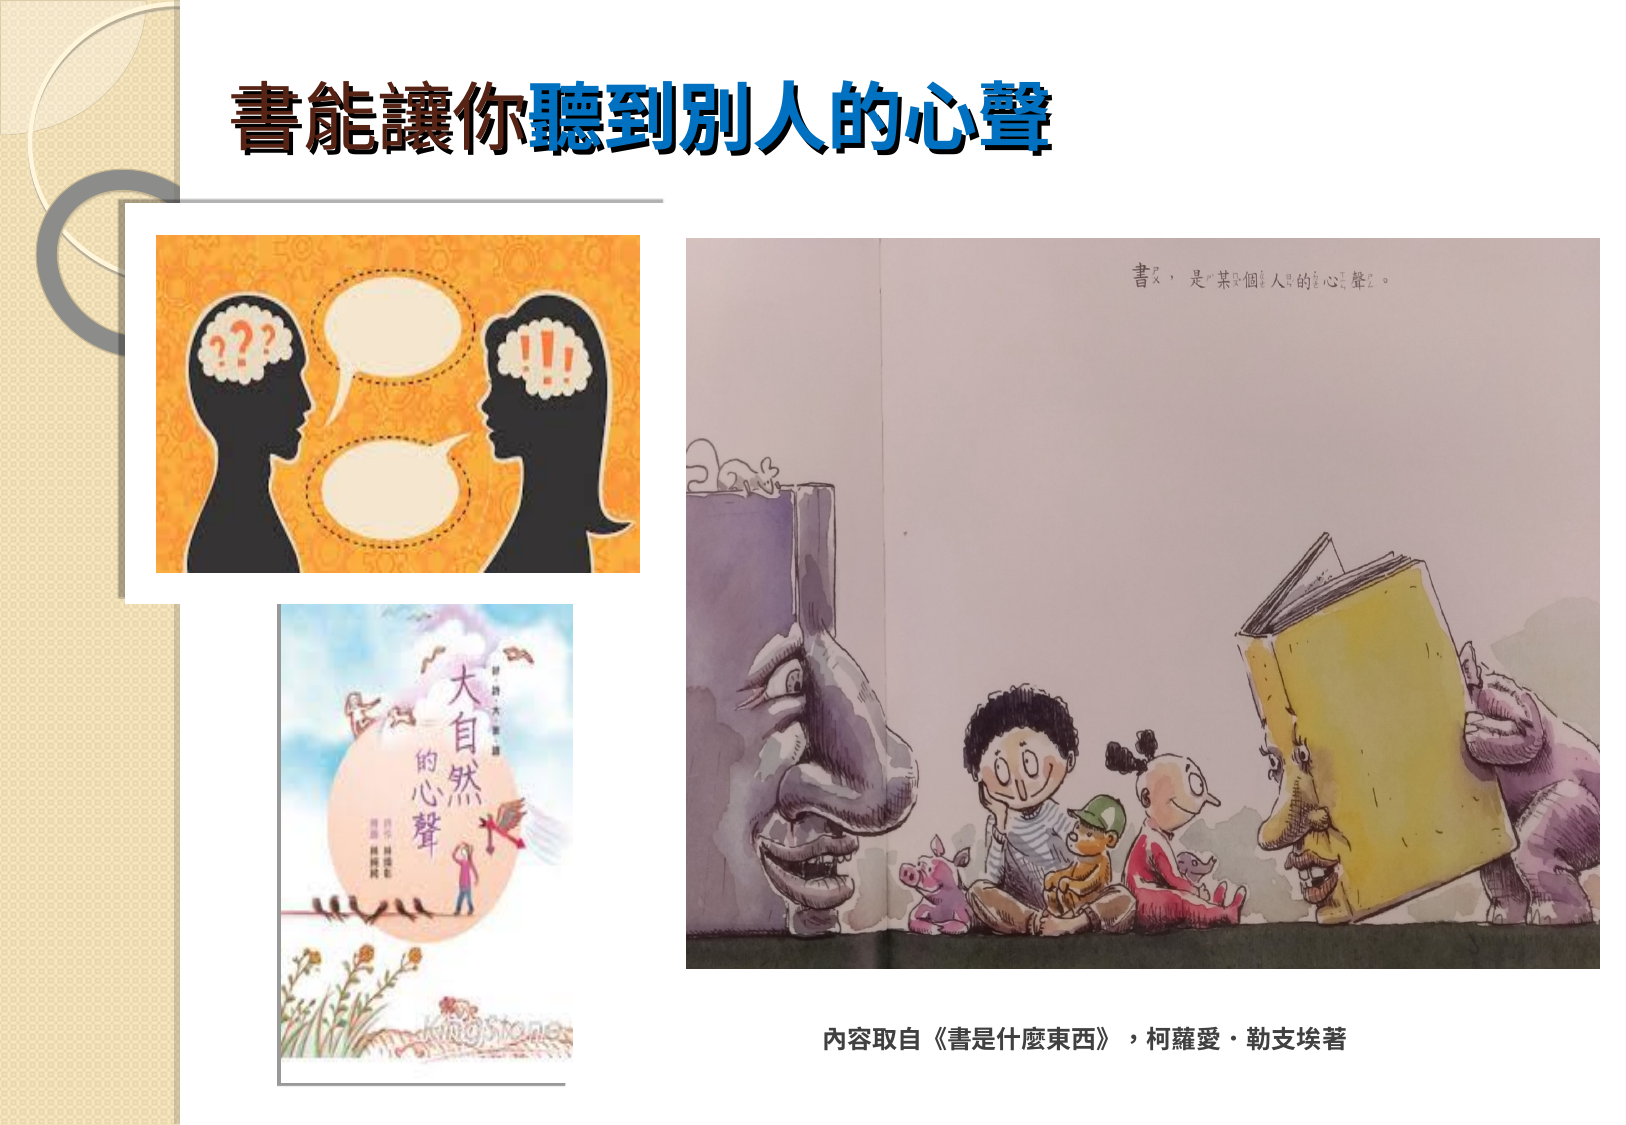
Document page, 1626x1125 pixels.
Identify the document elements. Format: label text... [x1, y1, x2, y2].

text_box 內容取自《書是什麼東西》，柯蘿愛．勒支埃著 [609, 1015, 1560, 1125]
picture [281, 604, 573, 1083]
picture [155, 234, 640, 573]
picture [686, 238, 1600, 969]
title 書能讓你聽到別人的心聲 [174, 54, 1625, 171]
